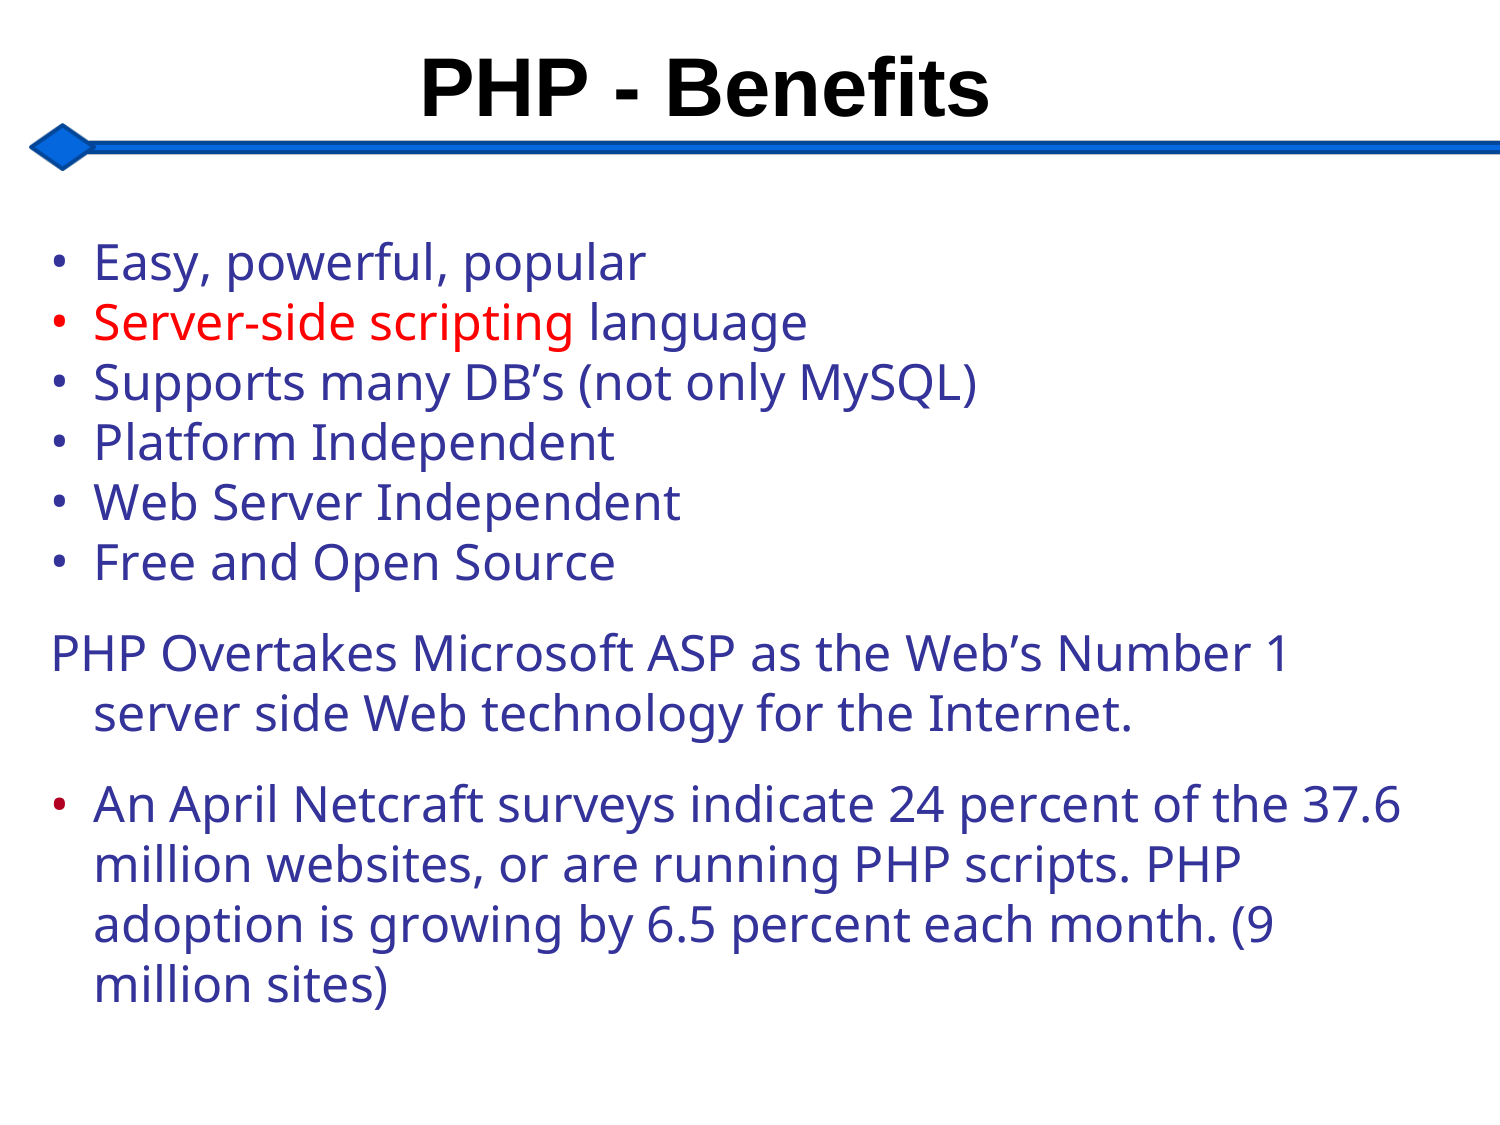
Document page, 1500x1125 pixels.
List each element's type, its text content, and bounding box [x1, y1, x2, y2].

text_box Easy, powerful, popular Server-side scripting language Supports many DB’s (not only MySQL) Platform Independent Web Server Independent Free and Open Source PHP Overtakes Microsoft ASP as the Web’s Number 1 server side Web technology for the Internet. An April Netcraft surveys indicate 24 percent of the 37.6 million websites, or are running PHP scripts. PHP adoption is growing by 6.5 percent each month. (9 million sites) [35, 222, 1461, 1021]
picture [28, 122, 1500, 172]
text_box PHP - Benefits [37, 24, 1375, 126]
